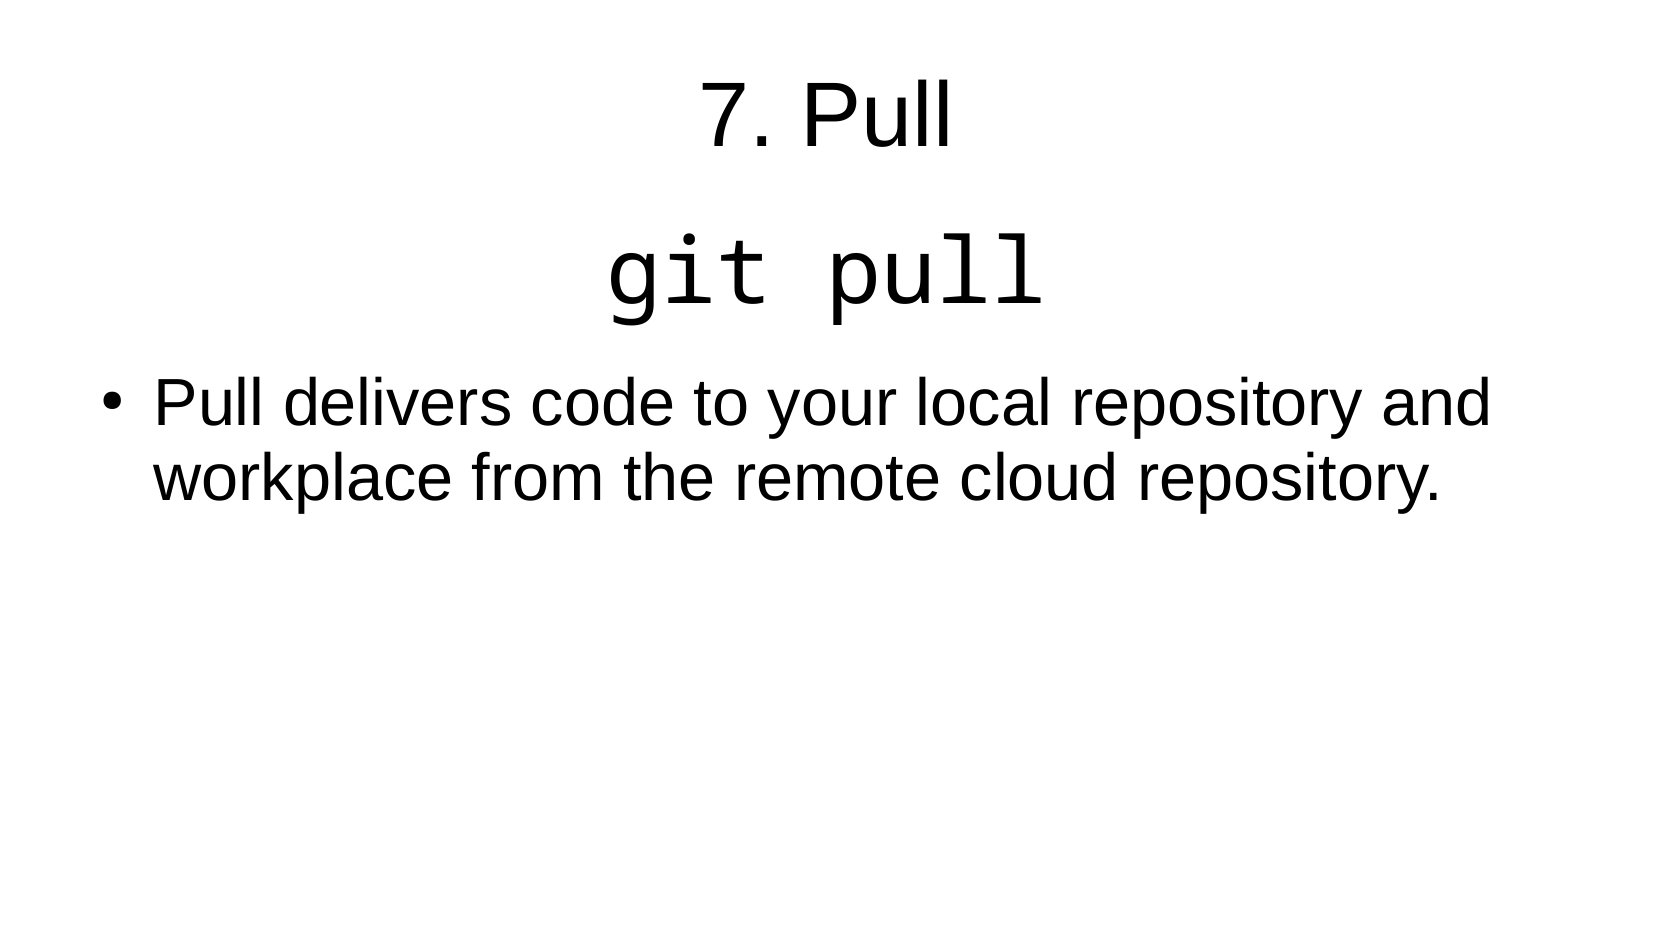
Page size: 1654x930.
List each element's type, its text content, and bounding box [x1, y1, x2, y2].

title 7. Pull [82, 12, 1571, 165]
list Pull delivers code to your local repository and workplace from the remote cloud repository. [82, 371, 1571, 706]
title git pull [82, 165, 1571, 371]
